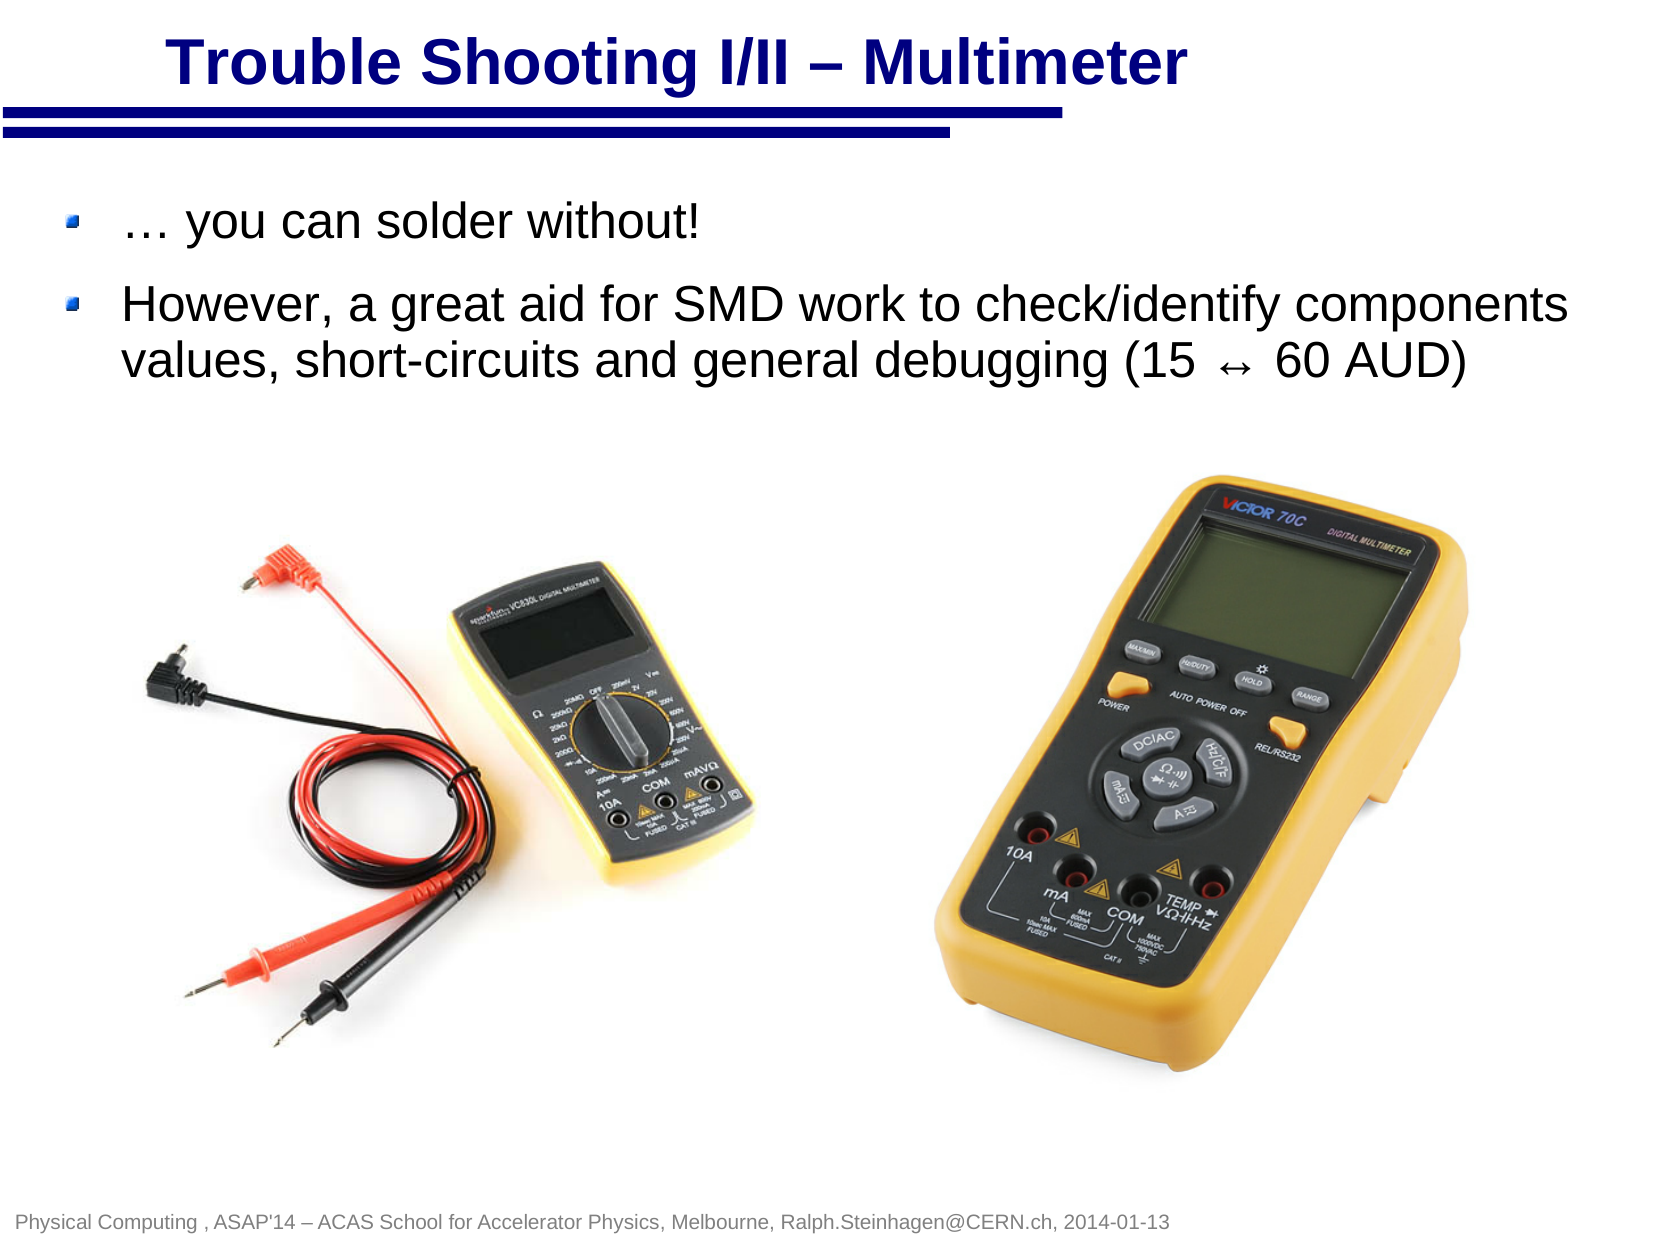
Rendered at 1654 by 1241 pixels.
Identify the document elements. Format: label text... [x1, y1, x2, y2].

picture [874, 436, 1557, 1120]
list … you can solder without! However, a great aid for SMD work to check/identify components values, short-circuits and general debugging (15 ↔ 60 AUD) [65, 192, 1628, 1205]
picture [127, 531, 772, 1080]
title Trouble Shooting I/II – Multimeter [165, 0, 1323, 124]
